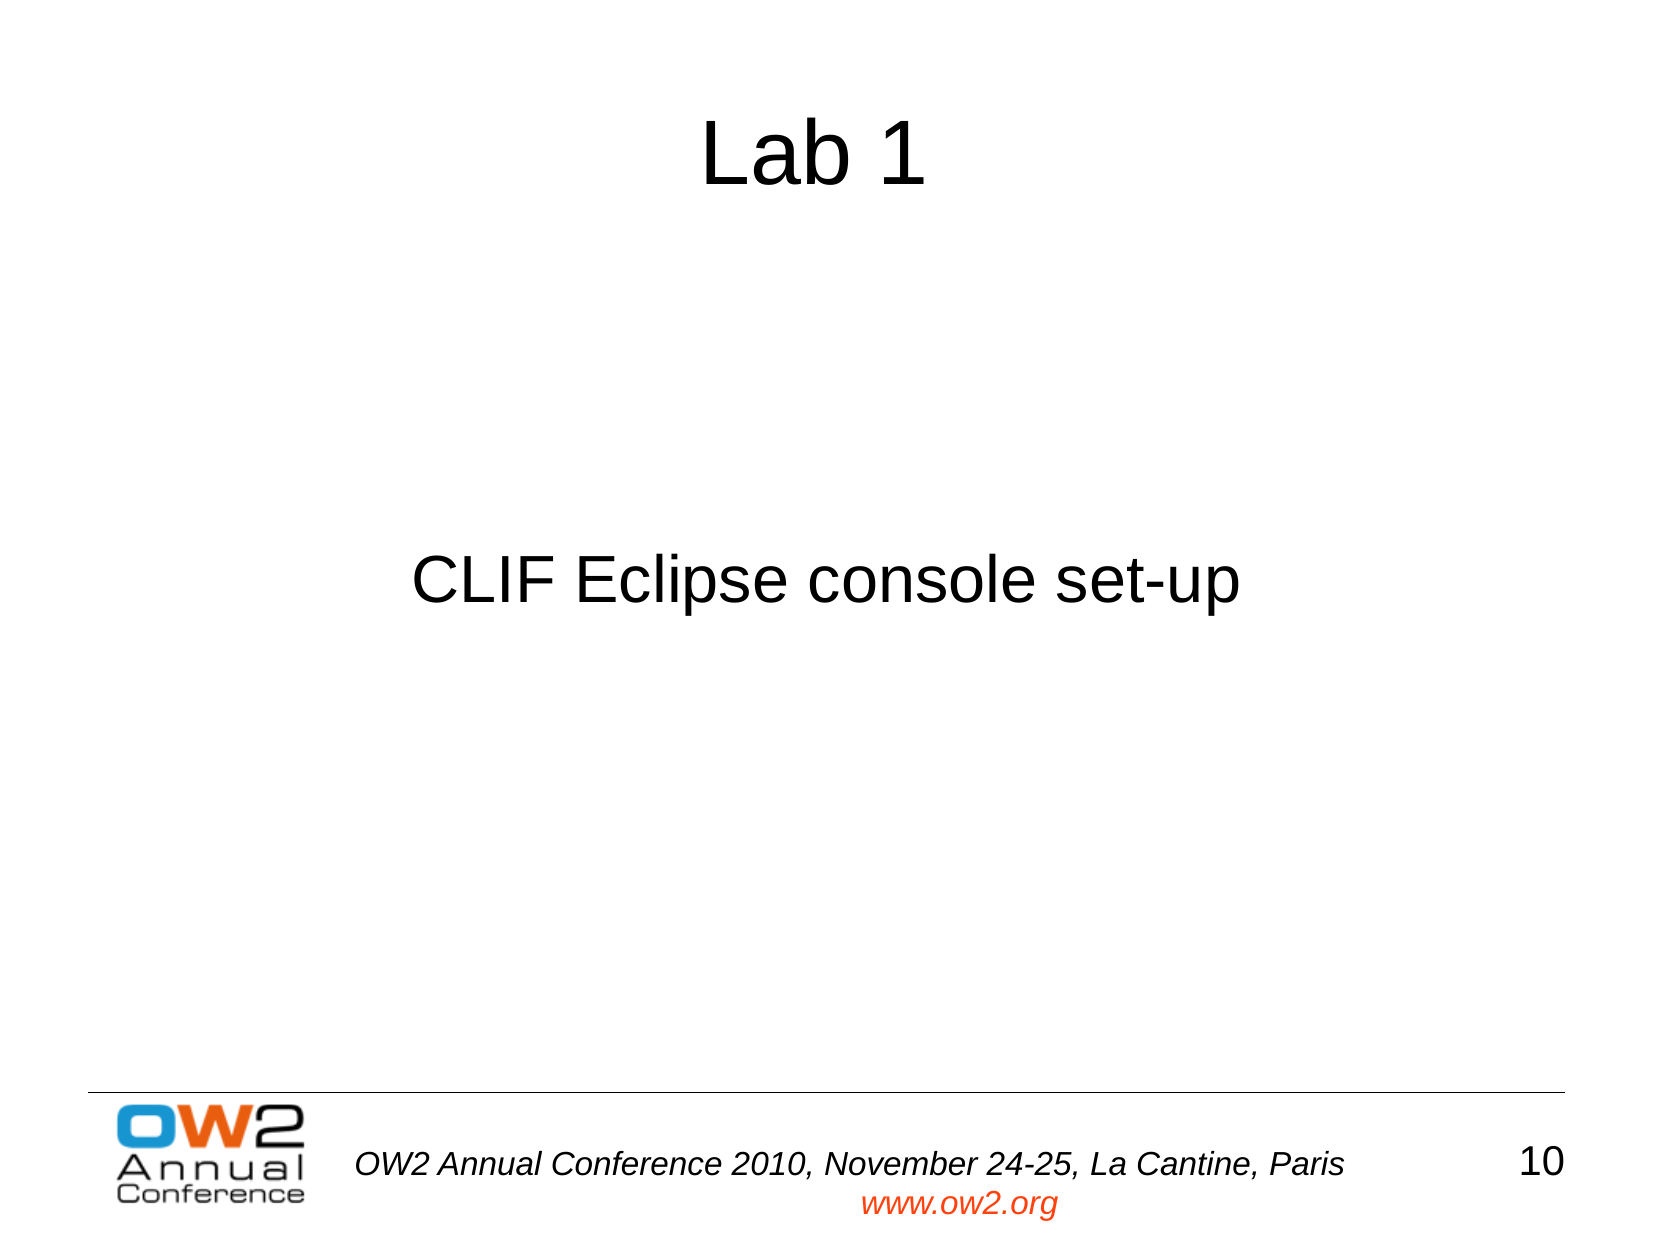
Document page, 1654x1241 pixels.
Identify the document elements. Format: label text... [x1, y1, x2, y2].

subtitle CLIF Eclipse console set-up [82, 56, 1571, 1102]
picture [88, 1102, 333, 1213]
